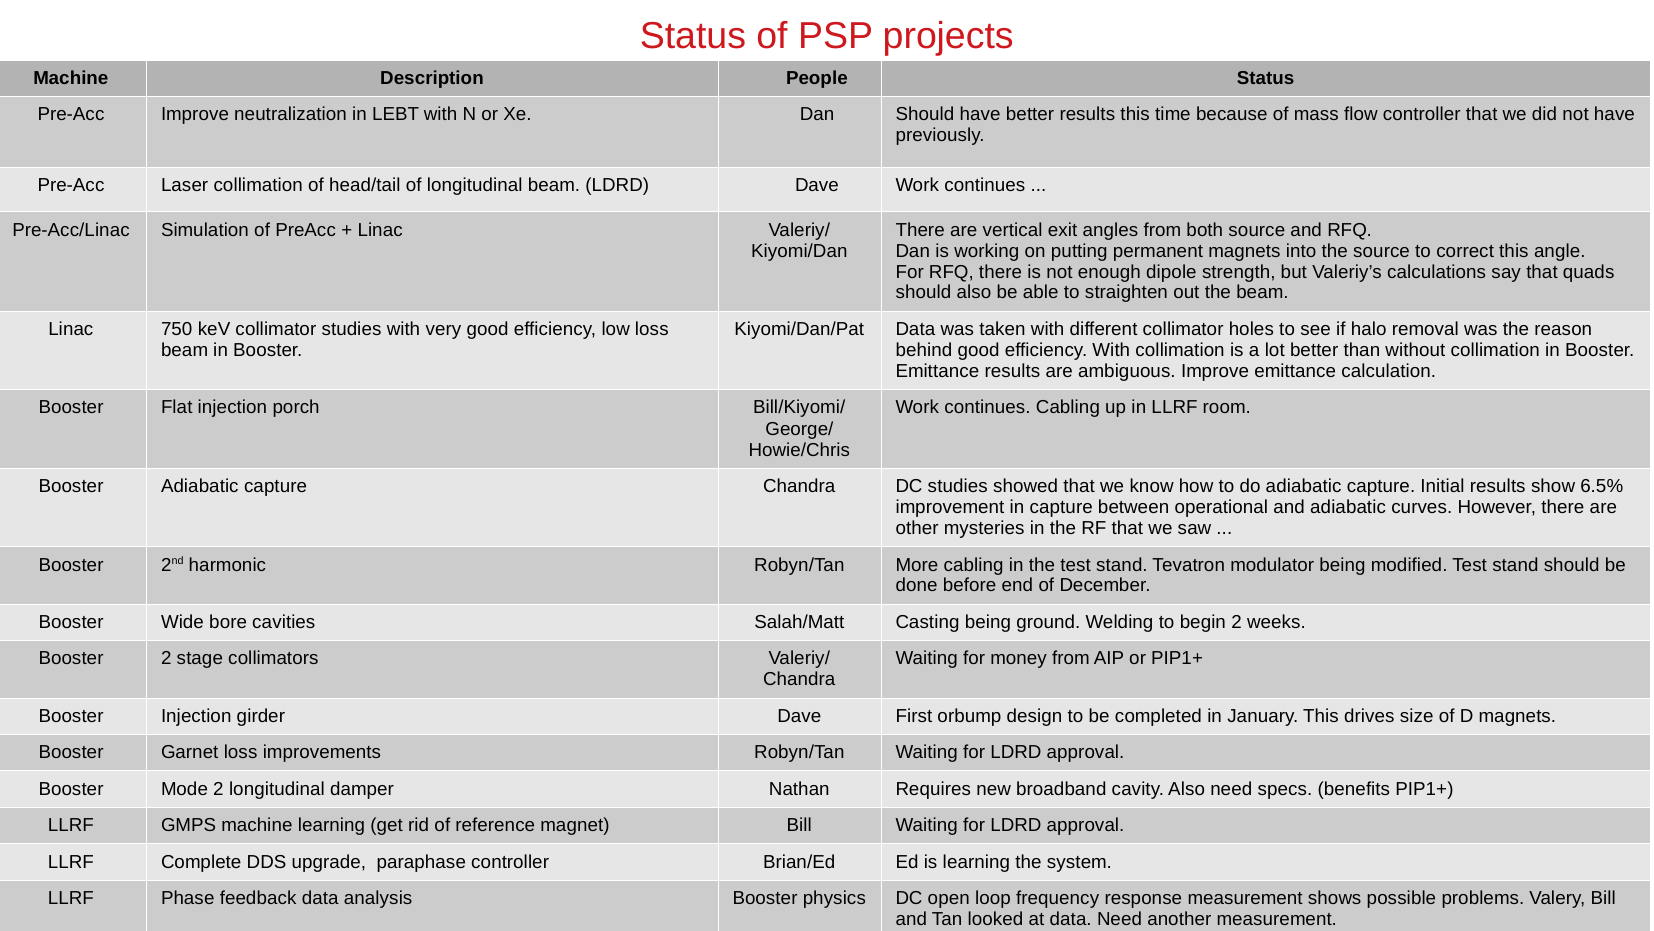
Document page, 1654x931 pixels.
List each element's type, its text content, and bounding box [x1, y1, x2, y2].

table_cell Booster [0, 735, 146, 770]
table_cell Requires new broadband cavity. Also need specs. (benefits PIP1+) [882, 771, 1650, 807]
table_cell Garnet loss improvements [147, 735, 718, 770]
table_cell Phase feedback data analysis [147, 881, 718, 931]
table_cell Pre-Acc/Linac [0, 212, 146, 311]
table_header Status [882, 61, 1650, 96]
table_cell Pre-Acc [0, 97, 146, 167]
table_cell Mode 2 longitudinal damper [147, 771, 718, 807]
table_cell Booster [0, 390, 146, 468]
table_cell Booster [0, 699, 146, 734]
table_cell Simulation of PreAcc + Linac [147, 212, 718, 311]
table_cell Complete DDS upgrade, paraphase controller [147, 844, 718, 880]
table_cell Pre-Acc [0, 168, 146, 211]
table_cell Wide bore cavities [147, 605, 718, 640]
table_cell LLRF [0, 844, 146, 880]
table_cell Chandra [719, 469, 881, 546]
table_cell Kiyomi/Dan/Pat [719, 312, 881, 389]
table_cell Should have better results this time because of mass flow controller that we did not have previously. [882, 97, 1650, 167]
table_cell Casting being ground. Welding to begin 2 weeks. [882, 605, 1650, 640]
table_cell GMPS machine learning (get rid of reference magnet) [147, 808, 718, 843]
table_cell Waiting for LDRD approval. [882, 808, 1650, 843]
table_cell Linac [0, 312, 146, 389]
table_header Description [147, 61, 718, 96]
table_cell Laser collimation of head/tail of longitudinal beam. (LDRD) [147, 168, 718, 211]
table_cell Booster [0, 547, 146, 604]
table_cell DC open loop frequency response measurement shows possible problems. Valery, Bill and Tan looked at data. Need another measurement. [882, 881, 1650, 931]
table_cell Flat injection porch [147, 390, 718, 468]
table_cell Brian/Ed [719, 844, 881, 880]
table_cell LLRF [0, 808, 146, 843]
table_cell Valeriy/Chandra [719, 641, 881, 698]
table_cell First orbump design to be completed in January. This drives size of D magnets. [882, 699, 1650, 734]
table_cell Work continues ... [882, 168, 1650, 211]
table_cell Injection girder [147, 699, 718, 734]
table_header People [719, 64, 881, 96]
table_cell There are vertical exit angles from both source and RFQ. Dan is working on putting permanent magnets into the source to correct this angle. For RFQ, there is not enough dipole strength, but Valeriy’s calculations say that quads should also be able to straighten out the beam. [882, 212, 1650, 311]
table_cell Booster [0, 469, 146, 546]
table_cell Booster [0, 641, 146, 698]
table_cell Robyn/Tan [719, 547, 881, 604]
table_cell Valeriy/Kiyomi/Dan [719, 212, 881, 311]
table_cell Dan [719, 97, 881, 167]
table_cell DC studies showed that we know how to do adiabatic capture. Initial results show 6.5% improvement in capture between operational and adiabatic curves. However, there are other mysteries in the RF that we saw ... [882, 469, 1650, 546]
table_cell LLRF [0, 881, 146, 931]
table_cell Work continues. Cabling up in LLRF room. [882, 390, 1650, 468]
table_cell Waiting for money from AIP or PIP1+ [882, 641, 1650, 698]
table_cell More cabling in the test stand. Tevatron modulator being modified. Test stand should be done before end of December. [882, 547, 1650, 604]
table_cell Booster [0, 605, 146, 640]
table_cell 2 stage collimators [147, 641, 718, 698]
table_cell Adiabatic capture [147, 469, 718, 546]
table_cell Robyn/Tan [719, 735, 881, 770]
table_cell Bill/Kiyomi/George/Howie/Chris [719, 390, 881, 468]
table_header Machine [0, 61, 146, 96]
table_cell Nathan [719, 771, 881, 807]
table_cell Data was taken with different collimator holes to see if halo removal was the reason behind good efficiency. With collimation is a lot better than without collimation in Booster. Emittance results are ambiguous. Improve emittance calculation. [882, 312, 1650, 389]
table_cell Booster physics [719, 881, 881, 931]
table_cell 750 keV collimator studies with very good efficiency, low loss beam in Booster. [147, 312, 718, 389]
table_cell Waiting for LDRD approval. [882, 735, 1650, 770]
table_cell Booster [0, 771, 146, 807]
table_cell Ed is learning the system. [882, 844, 1650, 880]
table_cell Dave [719, 699, 881, 734]
table_cell Salah/Matt [719, 605, 881, 640]
table_cell Dave [719, 168, 881, 211]
table_cell 2nd harmonic [147, 547, 718, 604]
text_box Status of PSP projects [615, 6, 1039, 64]
table_cell Improve neutralization in LEBT with N or Xe. [147, 97, 718, 167]
table_cell Bill [719, 808, 881, 843]
